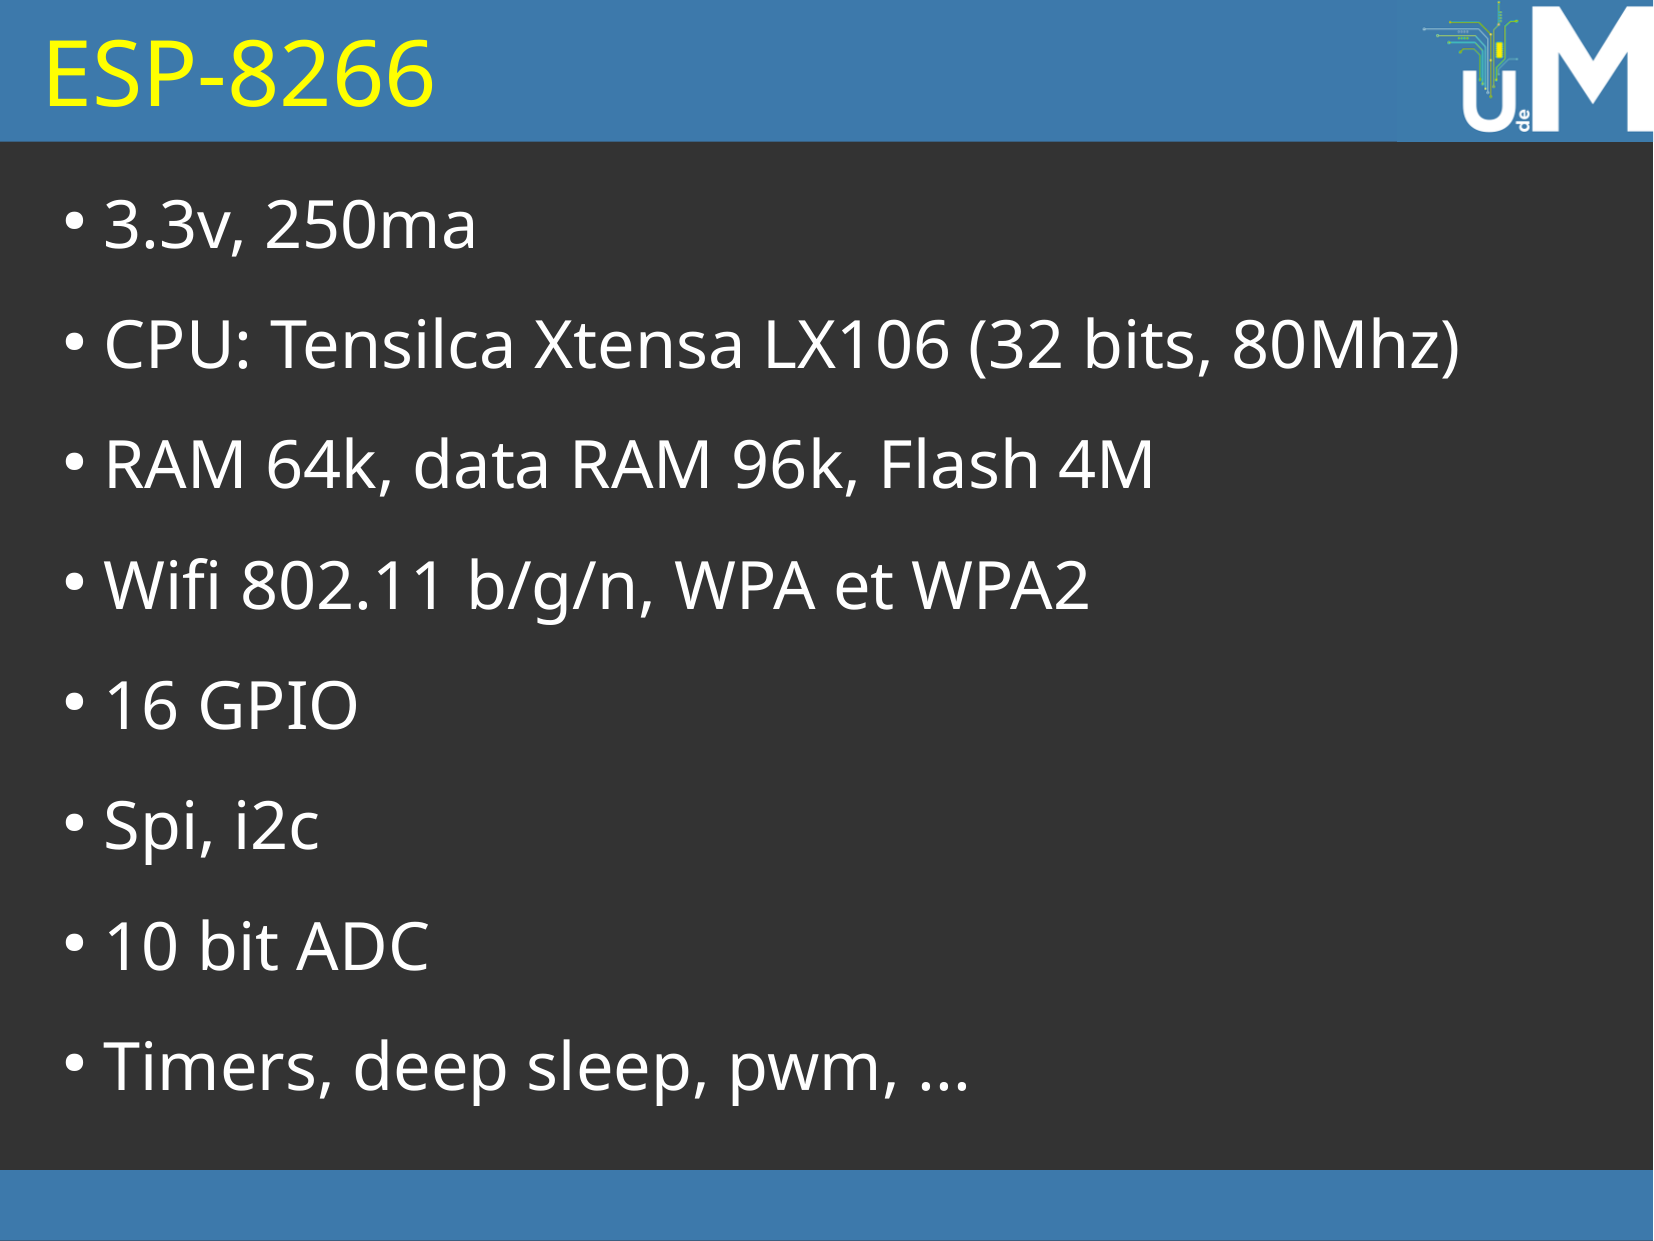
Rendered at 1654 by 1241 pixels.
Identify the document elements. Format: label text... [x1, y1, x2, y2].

list 3.3v, 250ma CPU: Tensilca Xtensa LX106 (32 bits, 80Mhz) RAM 64k, data RAM 96k, Flash 4M Wifi 802.11 b/g/n, WPA et WPA2 16 GPIO Spi, i2c 10 bit ADC Timers, deep sleep, pwm, ... [45, 177, 1606, 1141]
title ESP-8266 [41, 11, 1411, 130]
picture [1397, 0, 1654, 142]
